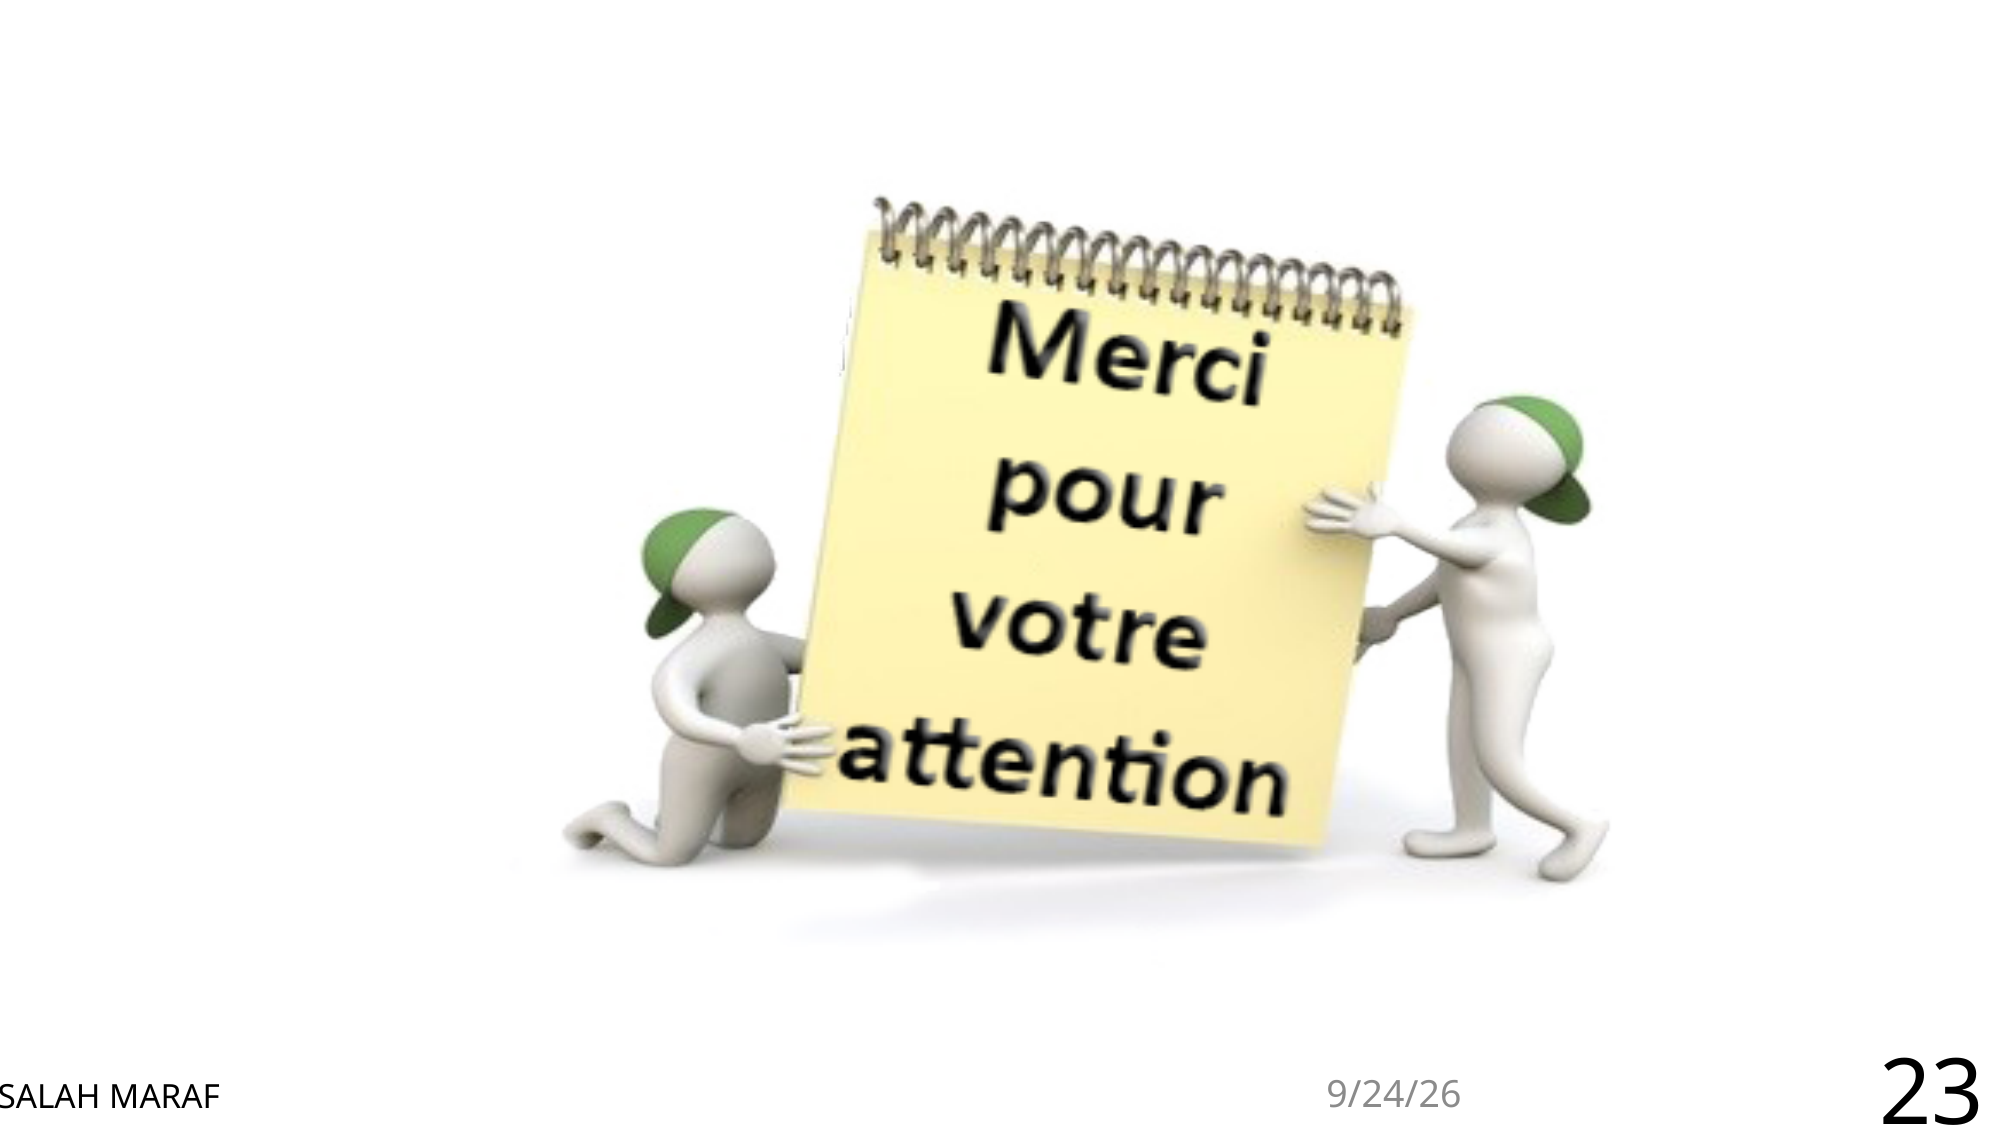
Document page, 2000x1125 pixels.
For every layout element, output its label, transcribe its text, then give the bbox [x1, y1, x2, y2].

slide_number 6/21/15 [1182, 1065, 1477, 1125]
footer SALAH MARAF [0, 1065, 1016, 1125]
slide_number <number> [1843, 1065, 2000, 1125]
picture [398, 108, 1773, 1023]
